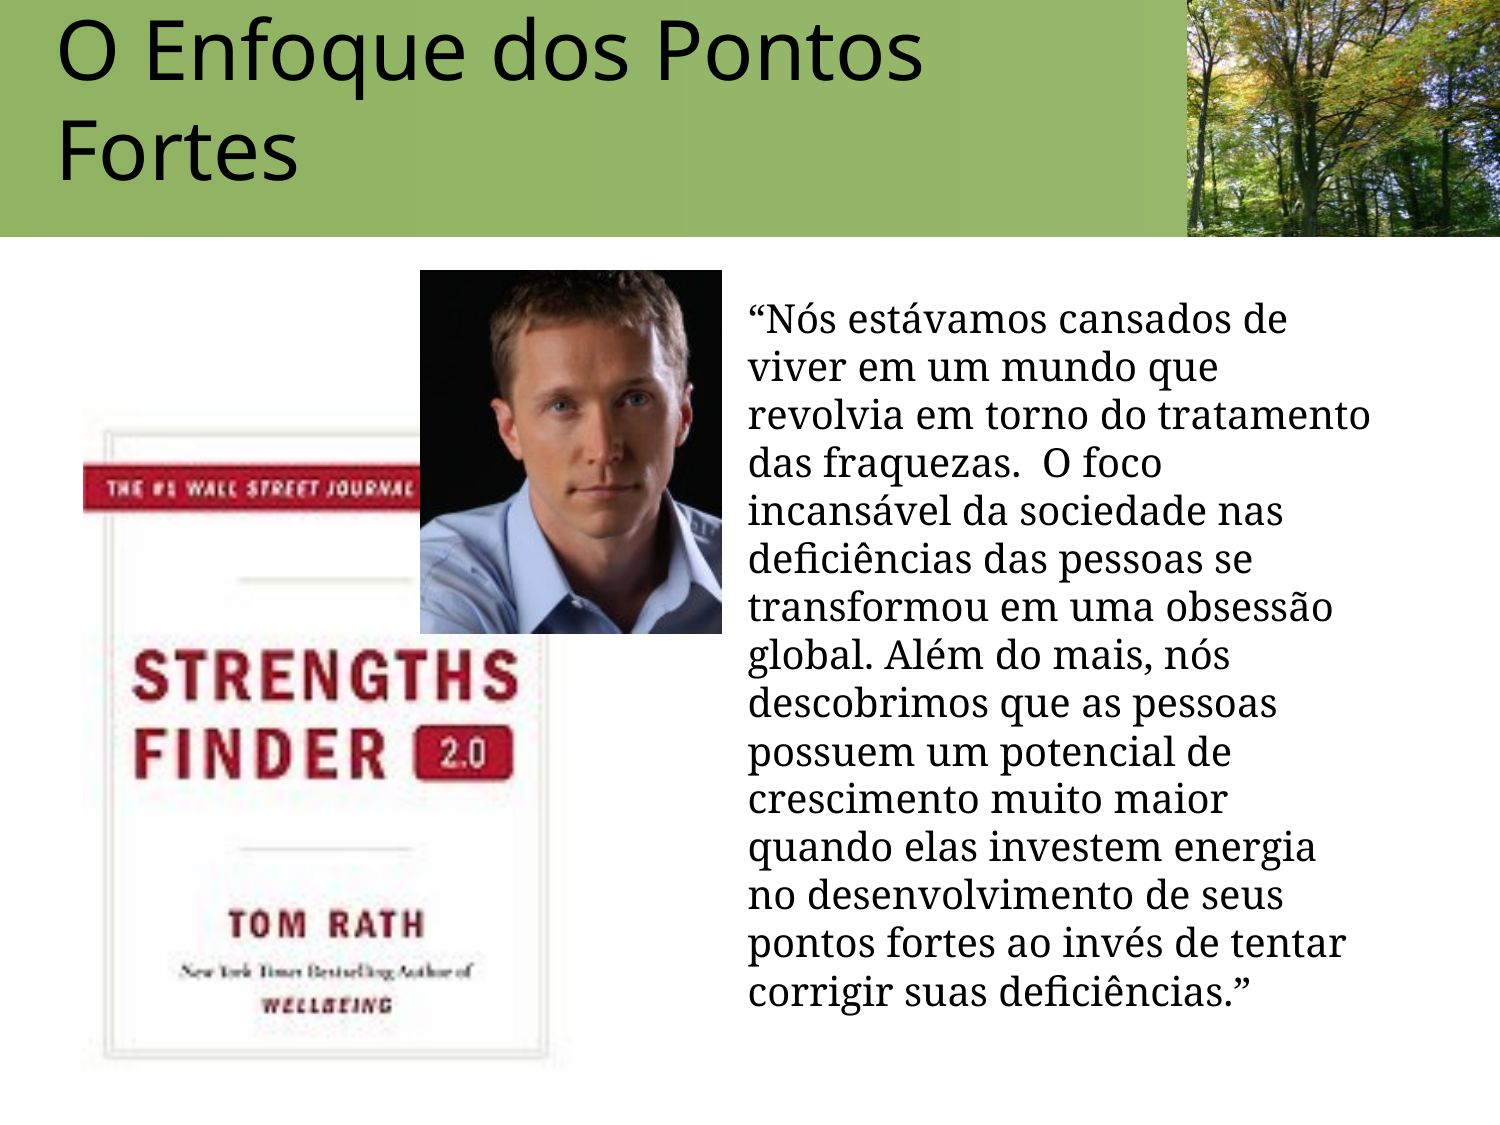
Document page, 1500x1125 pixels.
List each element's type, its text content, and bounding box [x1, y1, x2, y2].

title O Enfoque dos Pontos Fortes [41, 21, 1164, 173]
list “Nós estávamos cansados de viver em um mundo que revolvia em torno do tratamento das fraquezas. O foco incansável da sociedade nas deficiências das pessoas se transformou em uma obsessão global. Além do mais, nós descobrimos que as pessoas possuem um potencial de crescimento muito maior quando elas investem energia no desenvolvimento de seus pontos fortes ao invés de tentar corrigir suas deficiências.” [732, 286, 1392, 1029]
picture [1187, 0, 1500, 237]
picture [83, 270, 722, 1079]
